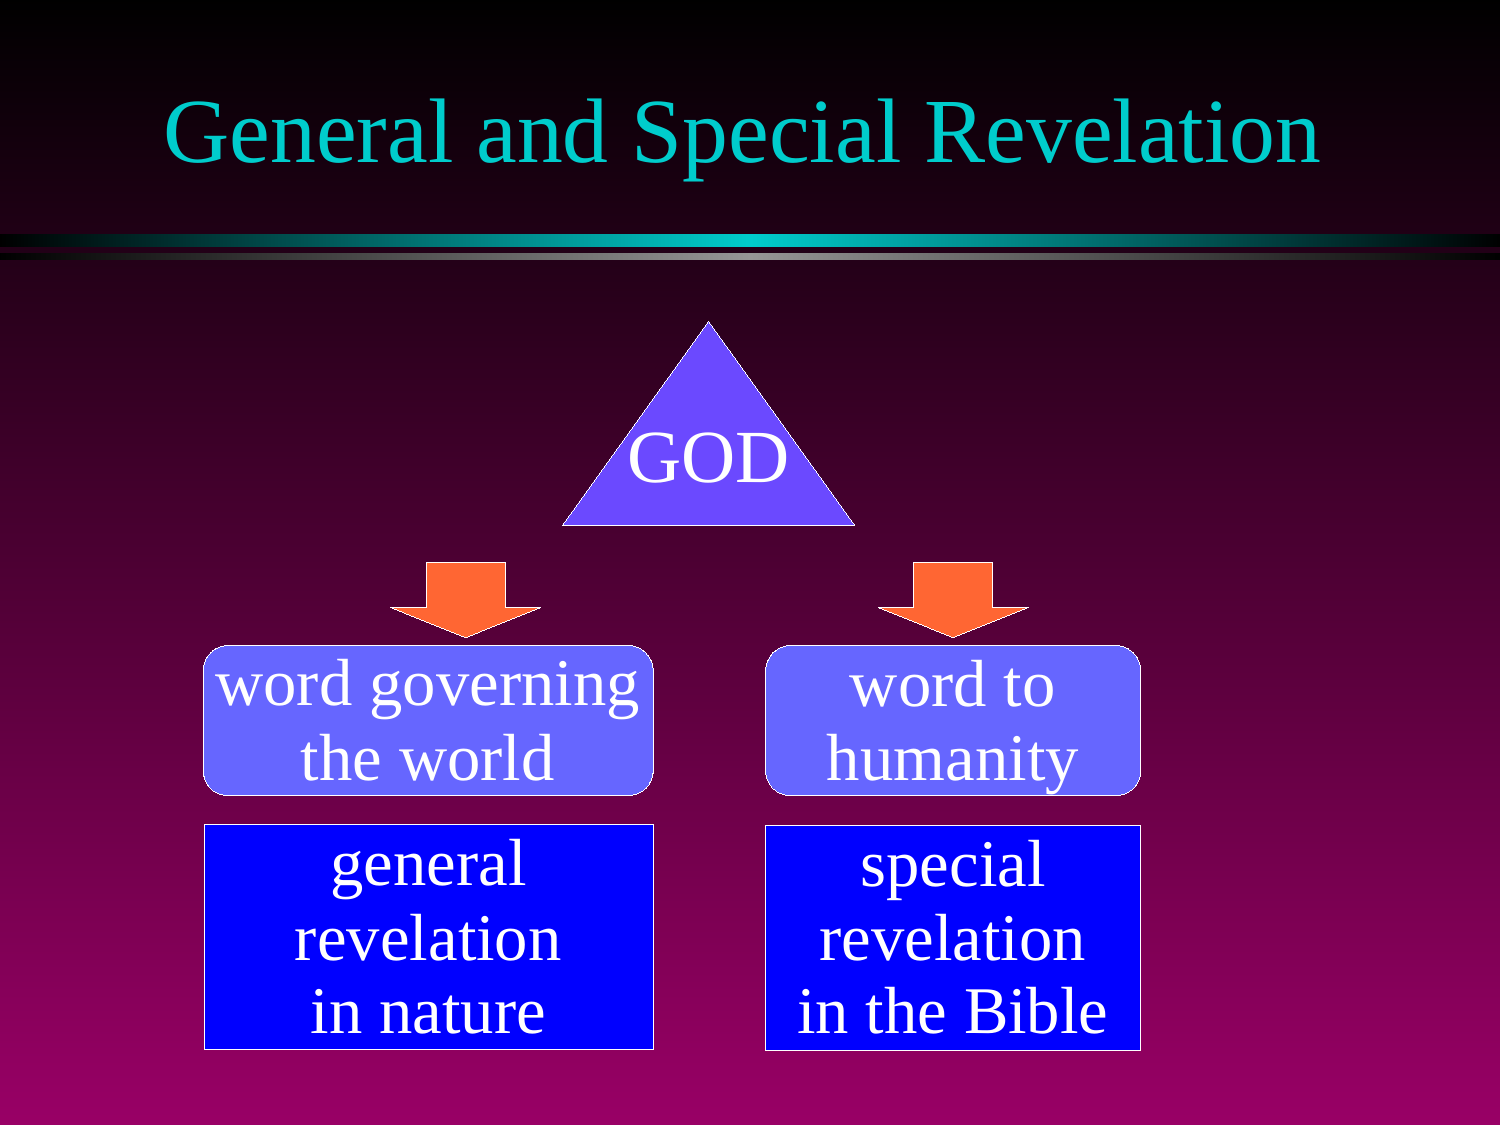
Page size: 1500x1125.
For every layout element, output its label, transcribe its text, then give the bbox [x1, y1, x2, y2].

text_box general revelation in nature [204, 824, 654, 1050]
text_box word to humanity [765, 645, 1141, 796]
text_box special revelation in the Bible [765, 825, 1141, 1051]
text_box [878, 562, 1029, 638]
title General and Special Revelation [187, 56, 1463, 244]
text_box GOD [562, 321, 855, 526]
text_box [390, 562, 541, 638]
text_box word governing the world [203, 645, 654, 796]
